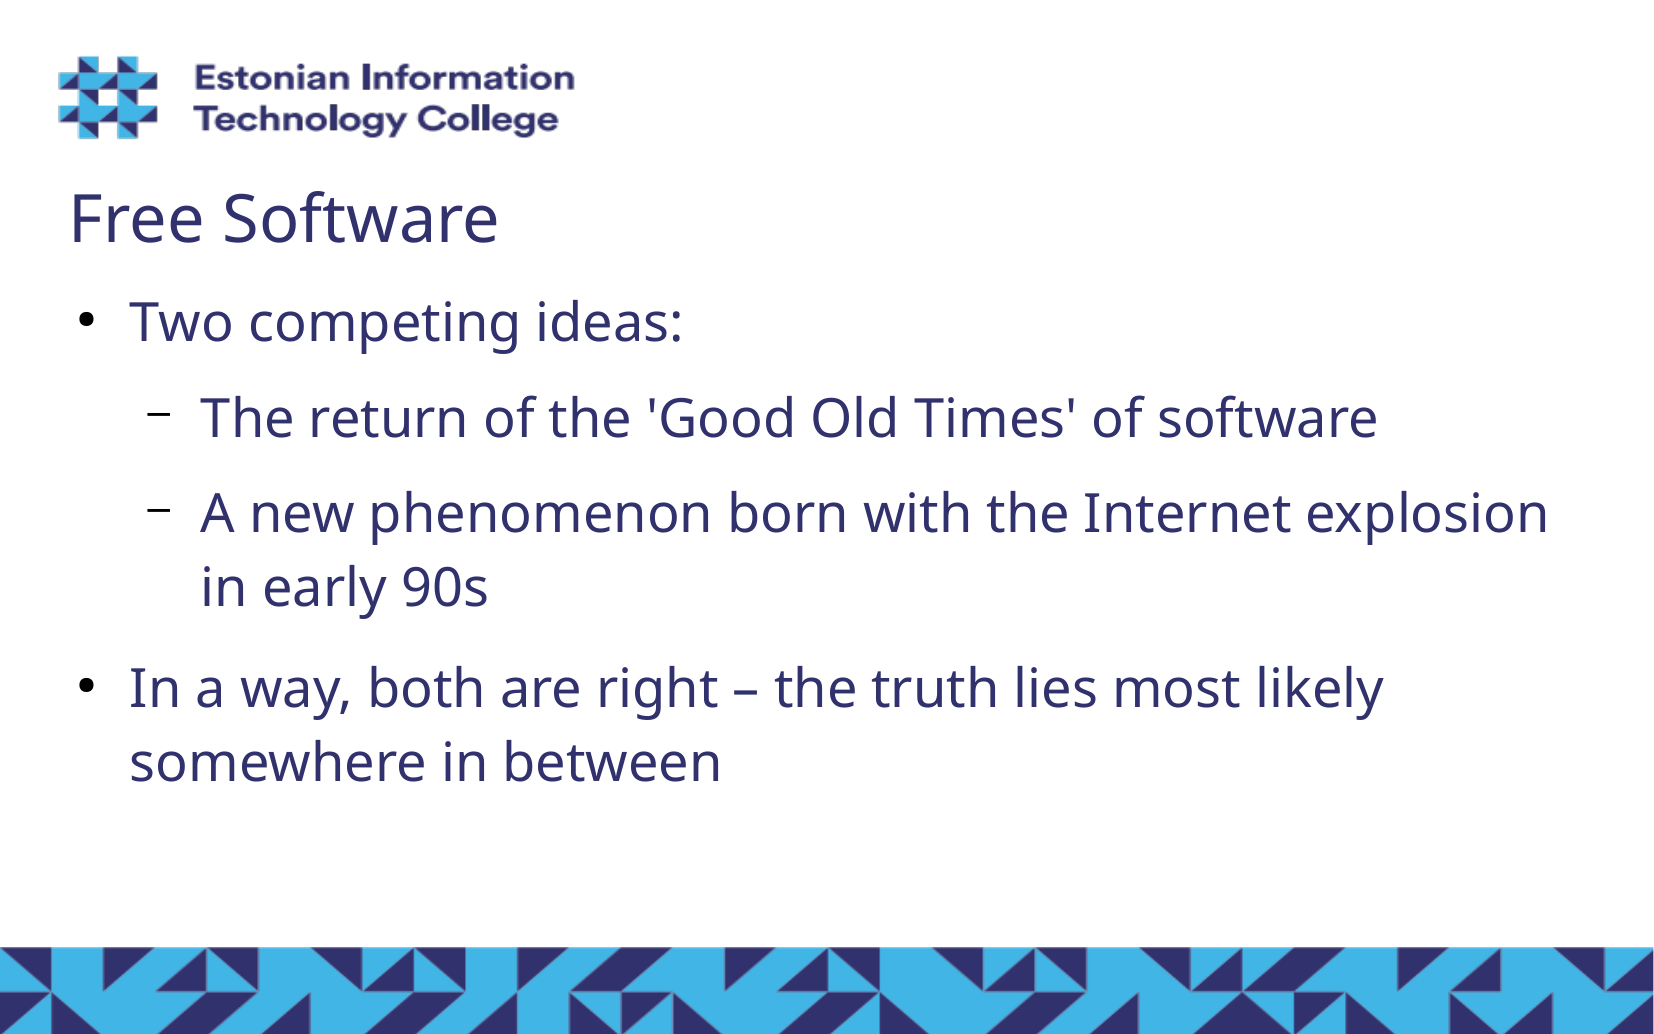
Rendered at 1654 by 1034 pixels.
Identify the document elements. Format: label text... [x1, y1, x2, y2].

title Free Software [68, 147, 1536, 283]
list Two competing ideas: The return of the 'Good Old Times' of software A new phenomenon born with the Internet explosion in early 90s In a way, both are right – the truth lies most likely somewhere in between [59, 283, 1595, 936]
